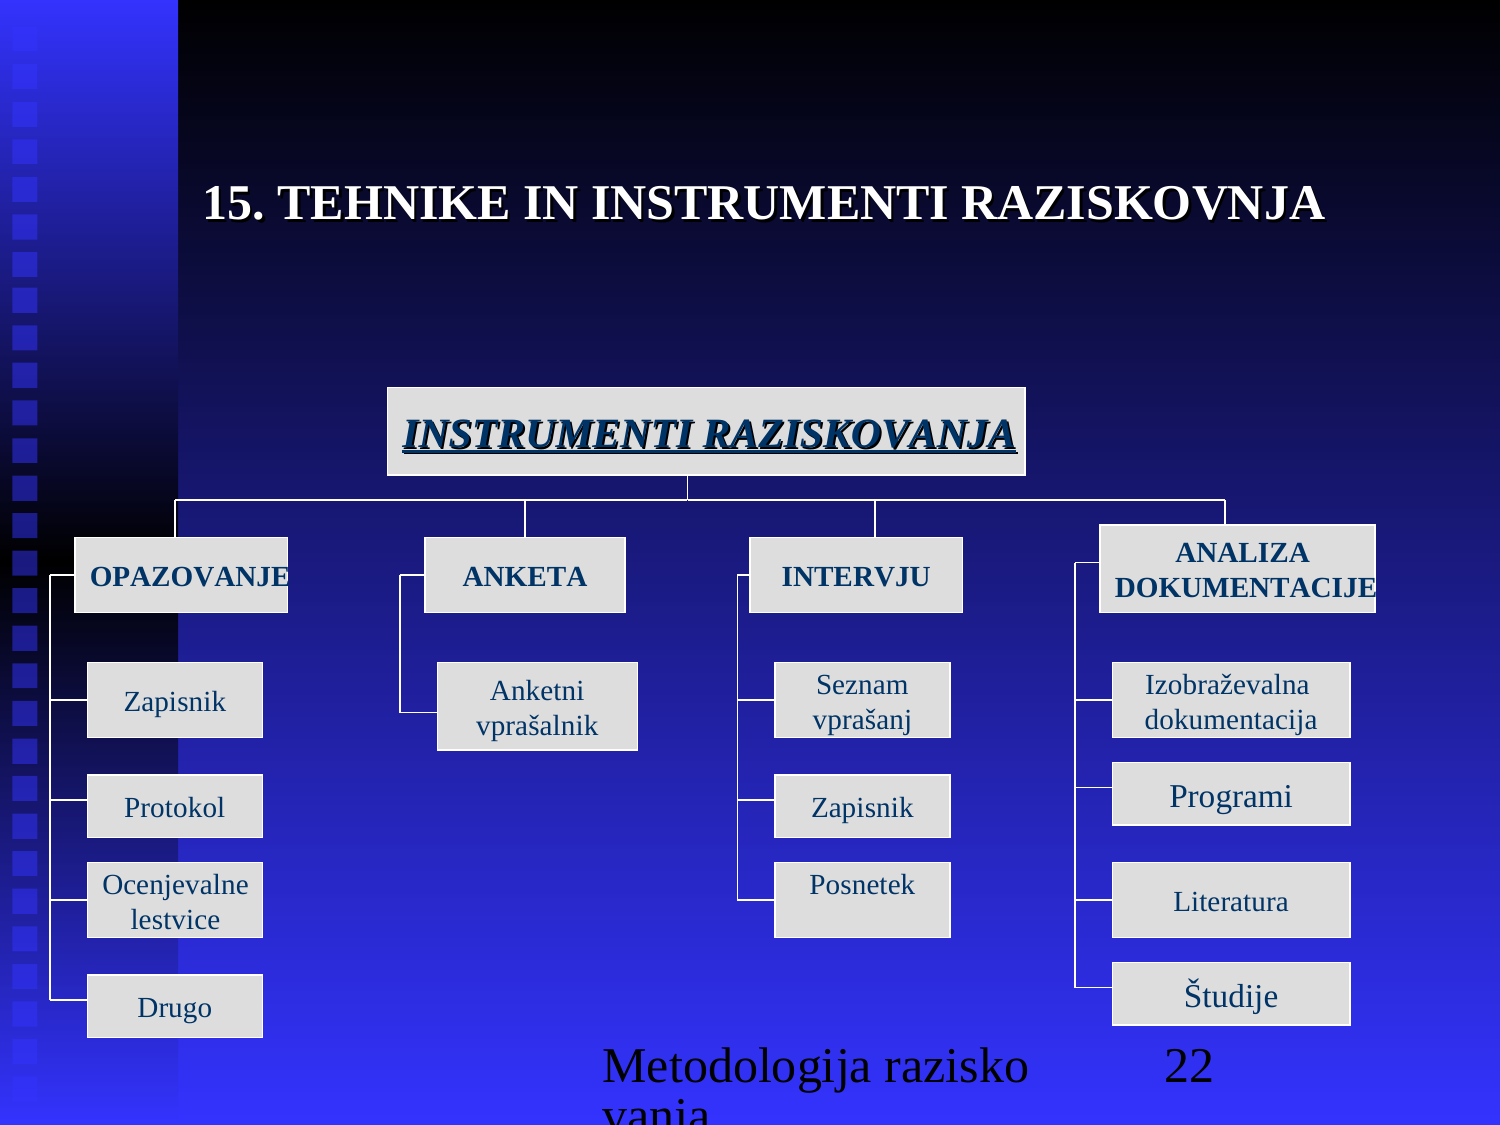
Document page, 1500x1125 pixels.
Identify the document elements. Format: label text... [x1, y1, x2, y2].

text_box Drugo [87, 975, 263, 1038]
text_box Zapisnik [774, 774, 951, 838]
text_box Anketni vprašalnik [437, 662, 638, 751]
text_box Izobraževalna dokumentacija [1112, 662, 1351, 738]
text_box Posnetek [774, 862, 951, 938]
text_box Protokol [87, 774, 263, 838]
text_box INTERVJU [750, 537, 963, 613]
text_box Zapisnik [87, 662, 263, 738]
text_box OPAZOVANJE [75, 537, 288, 613]
text_box Študije [1112, 962, 1351, 1025]
text_box Seznam vprašanj [774, 662, 951, 738]
text_box INSTRUMENTI RAZISKOVANJA [387, 387, 1025, 475]
text_box ANKETA [425, 537, 625, 613]
text_box Literatura [1112, 862, 1351, 938]
text_box Programi [1112, 762, 1351, 826]
title 15. TEHNIKE IN INSTRUMENTI RAZISKOVNJA [187, 162, 1463, 238]
text_box ANALIZA DOKUMENTACIJE [1100, 525, 1375, 613]
text_box Ocenjevalne lestvice [87, 862, 263, 938]
